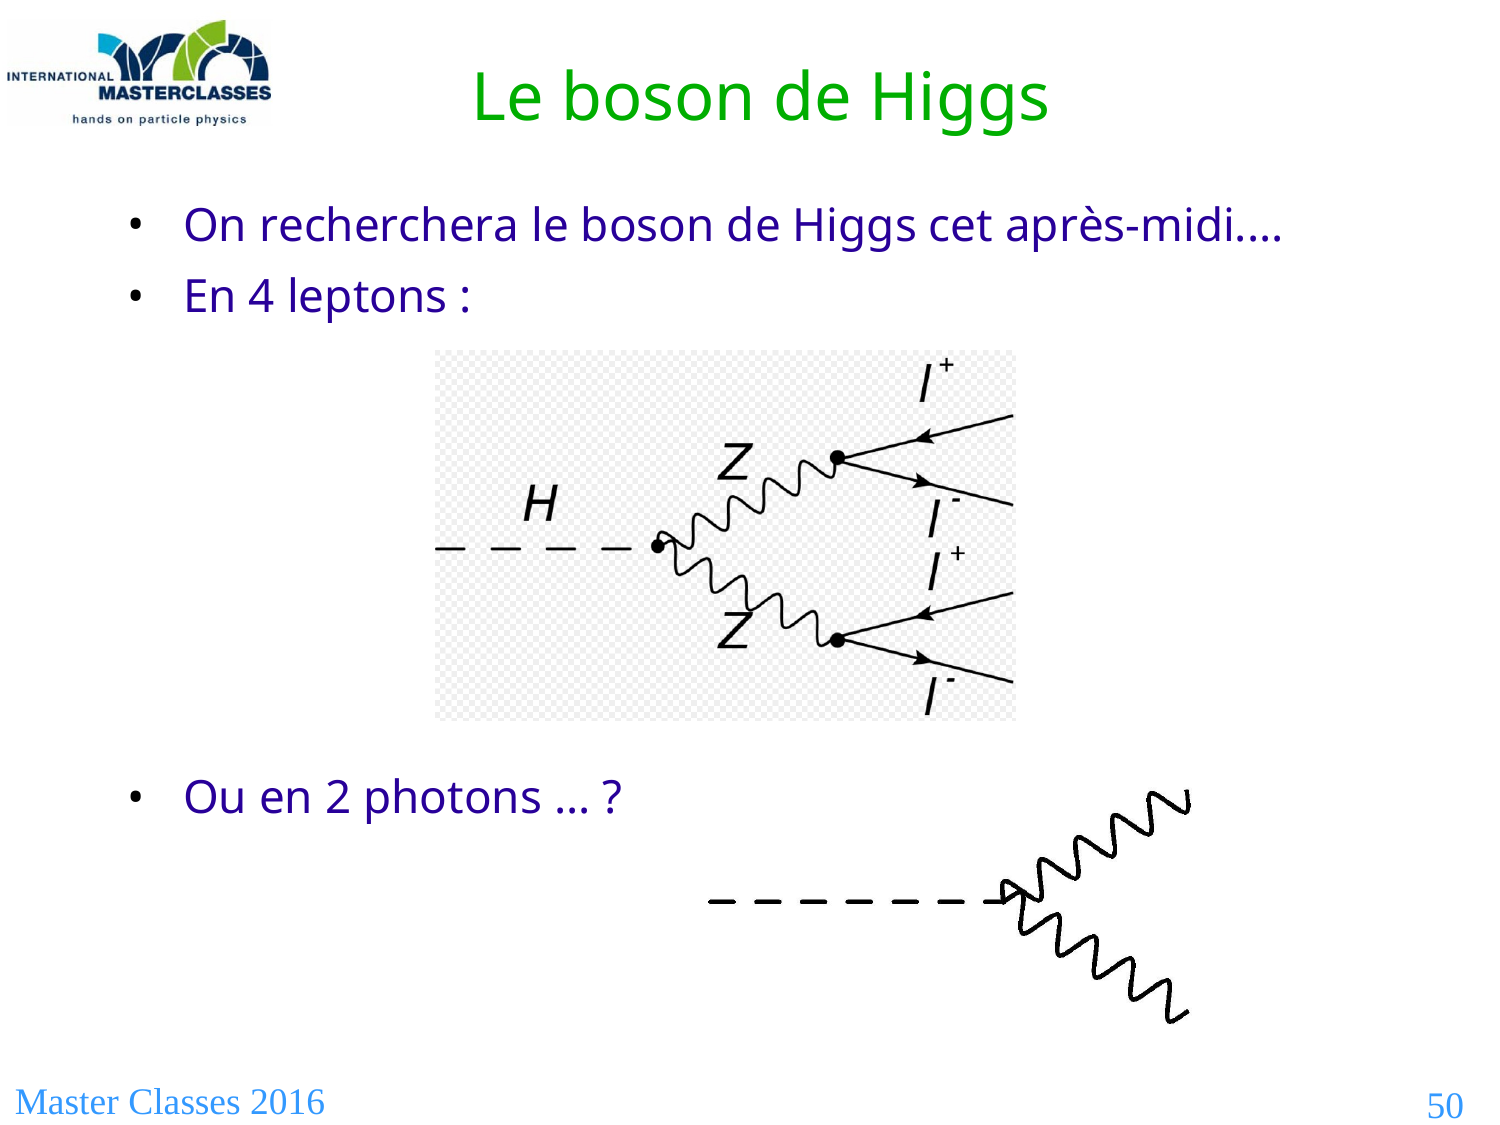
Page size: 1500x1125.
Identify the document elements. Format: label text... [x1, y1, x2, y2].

list On recherchera le boson de Higgs cet après-midi.... En 4 leptons : Ou en 2 photons ... ? [112, 187, 1388, 978]
title Le boson de Higgs [259, 0, 1263, 187]
picture [435, 350, 1016, 721]
picture [708, 787, 1196, 1028]
picture [2, 10, 259, 130]
